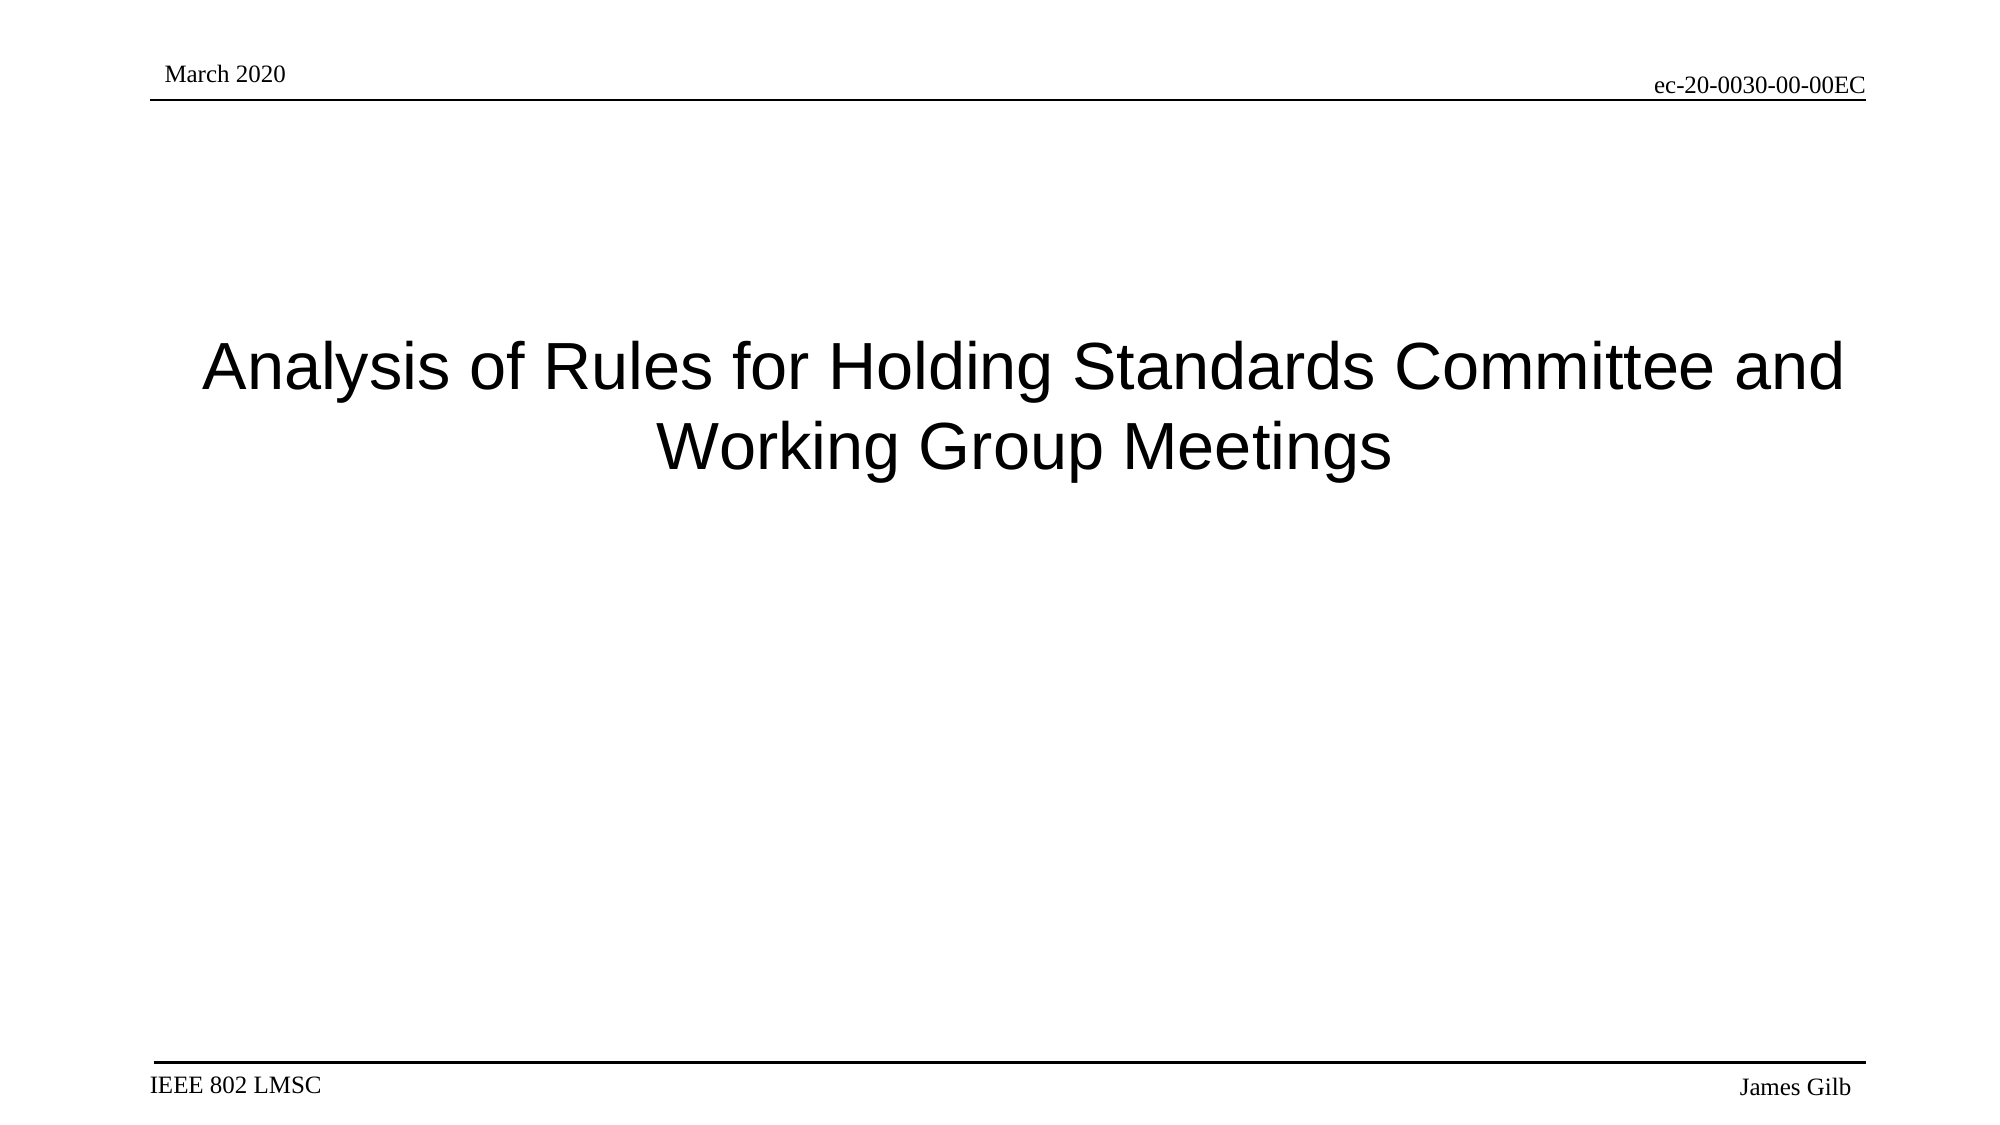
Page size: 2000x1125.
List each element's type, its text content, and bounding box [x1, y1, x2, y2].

subtitle Analysis of Rules for Holding Standards Committee and Working Group Meetings [149, 112, 1900, 693]
